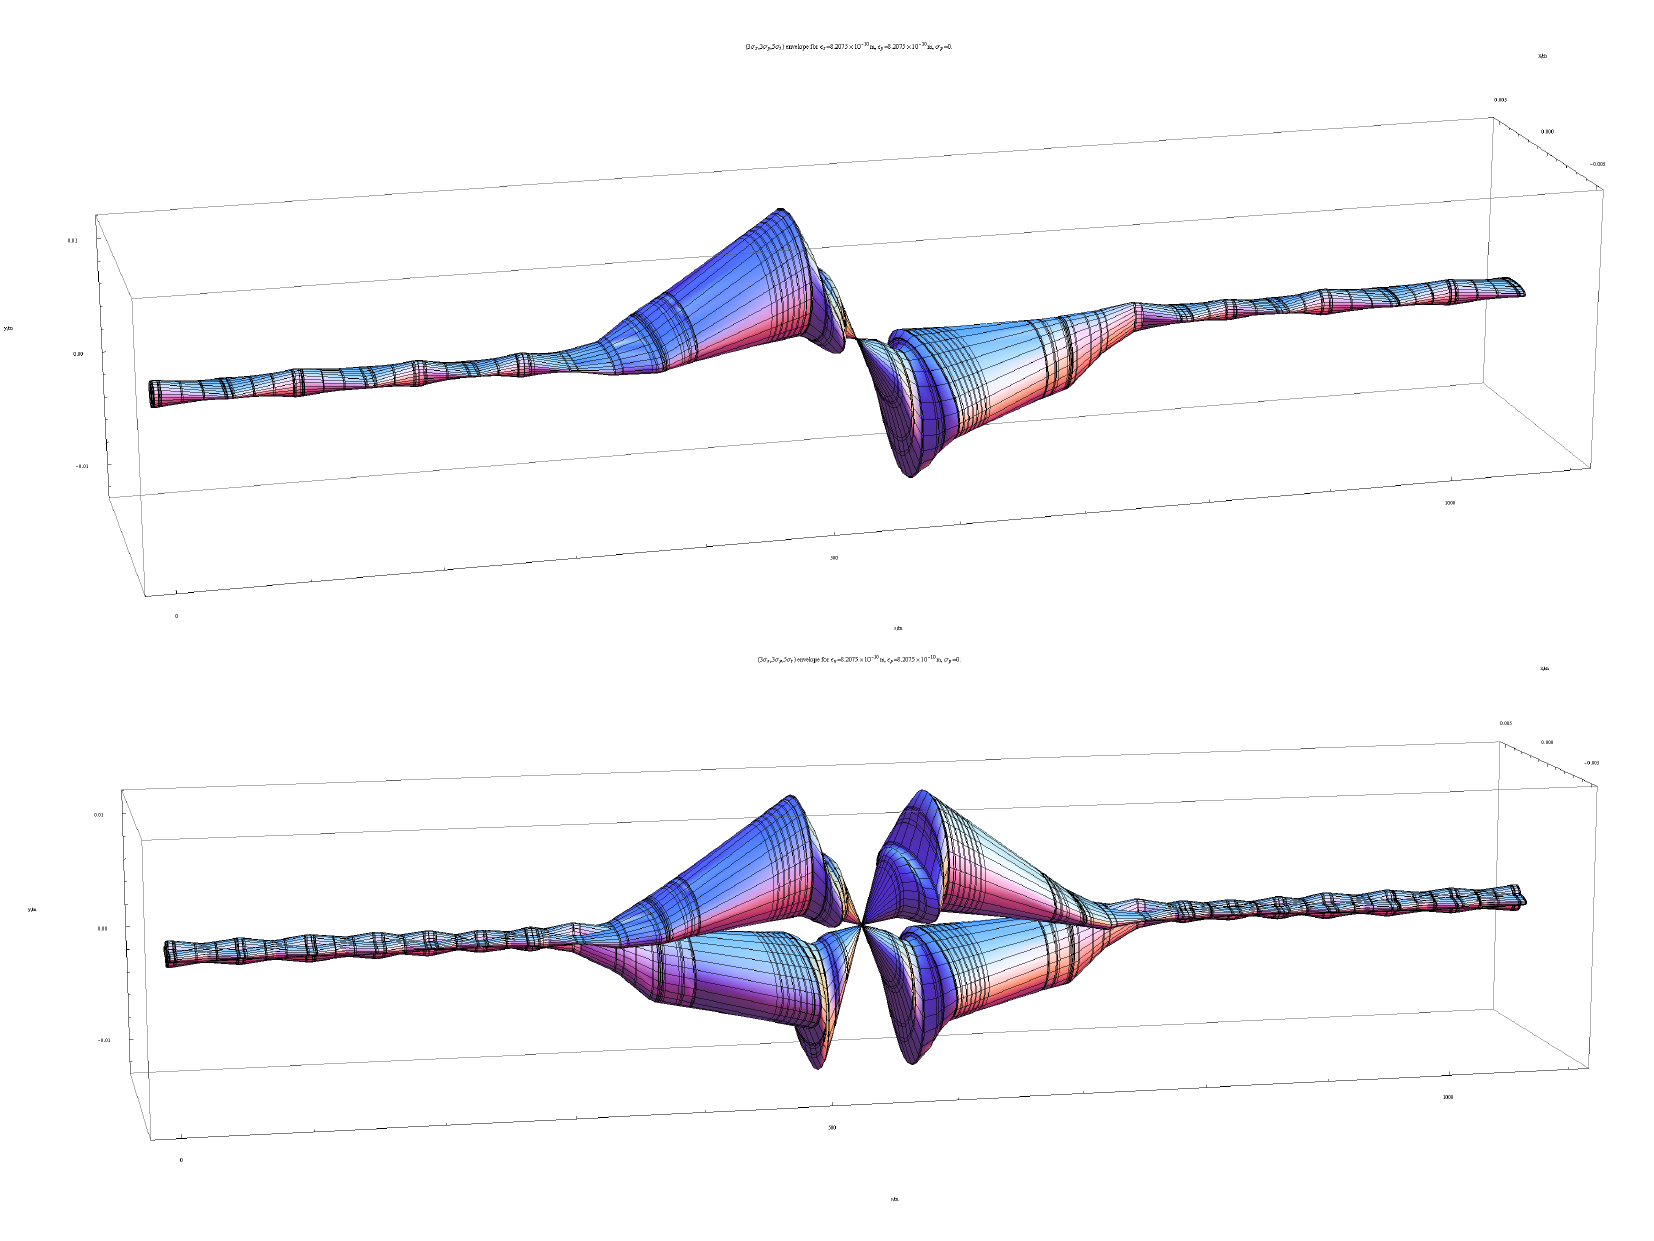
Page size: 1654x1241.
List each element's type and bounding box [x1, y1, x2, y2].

picture [4, 41, 1606, 631]
picture [28, 654, 1600, 1202]
